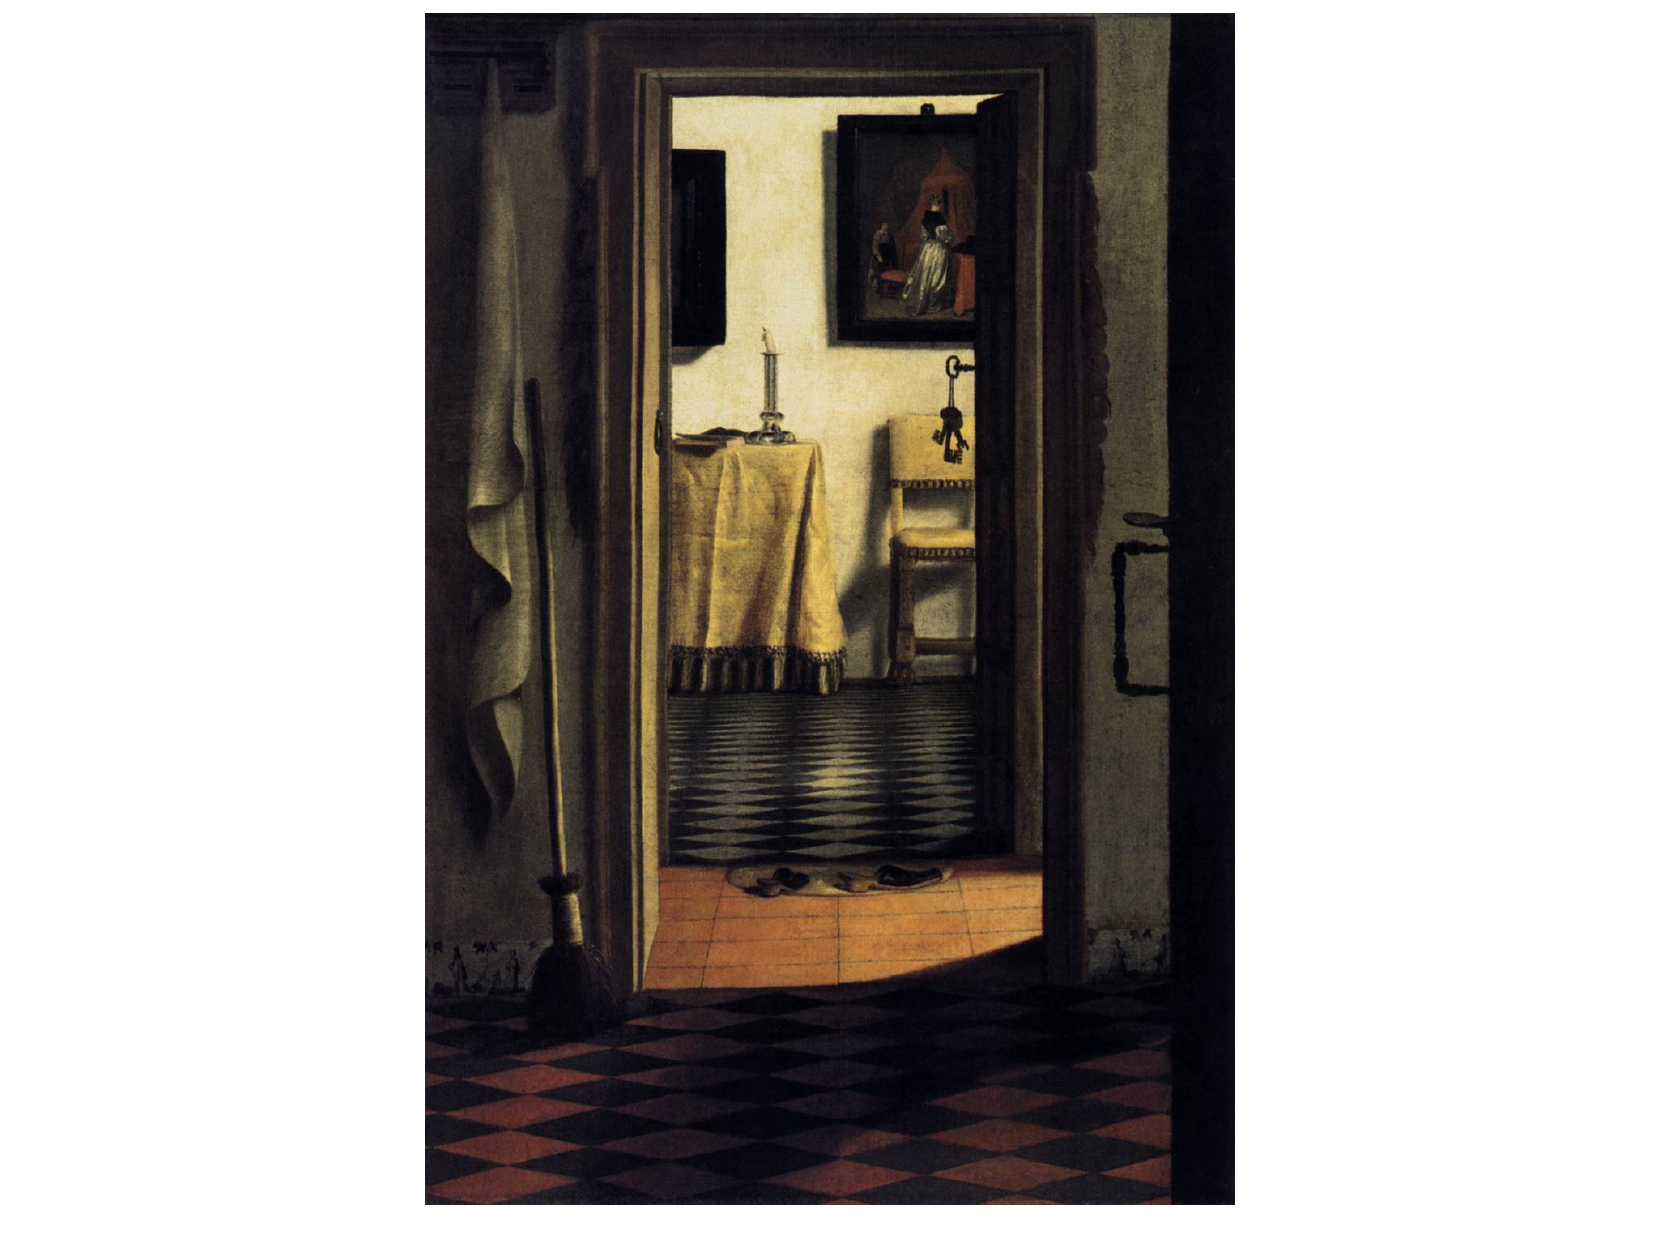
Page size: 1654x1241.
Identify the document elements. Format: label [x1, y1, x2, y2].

picture [425, 13, 1235, 1205]
